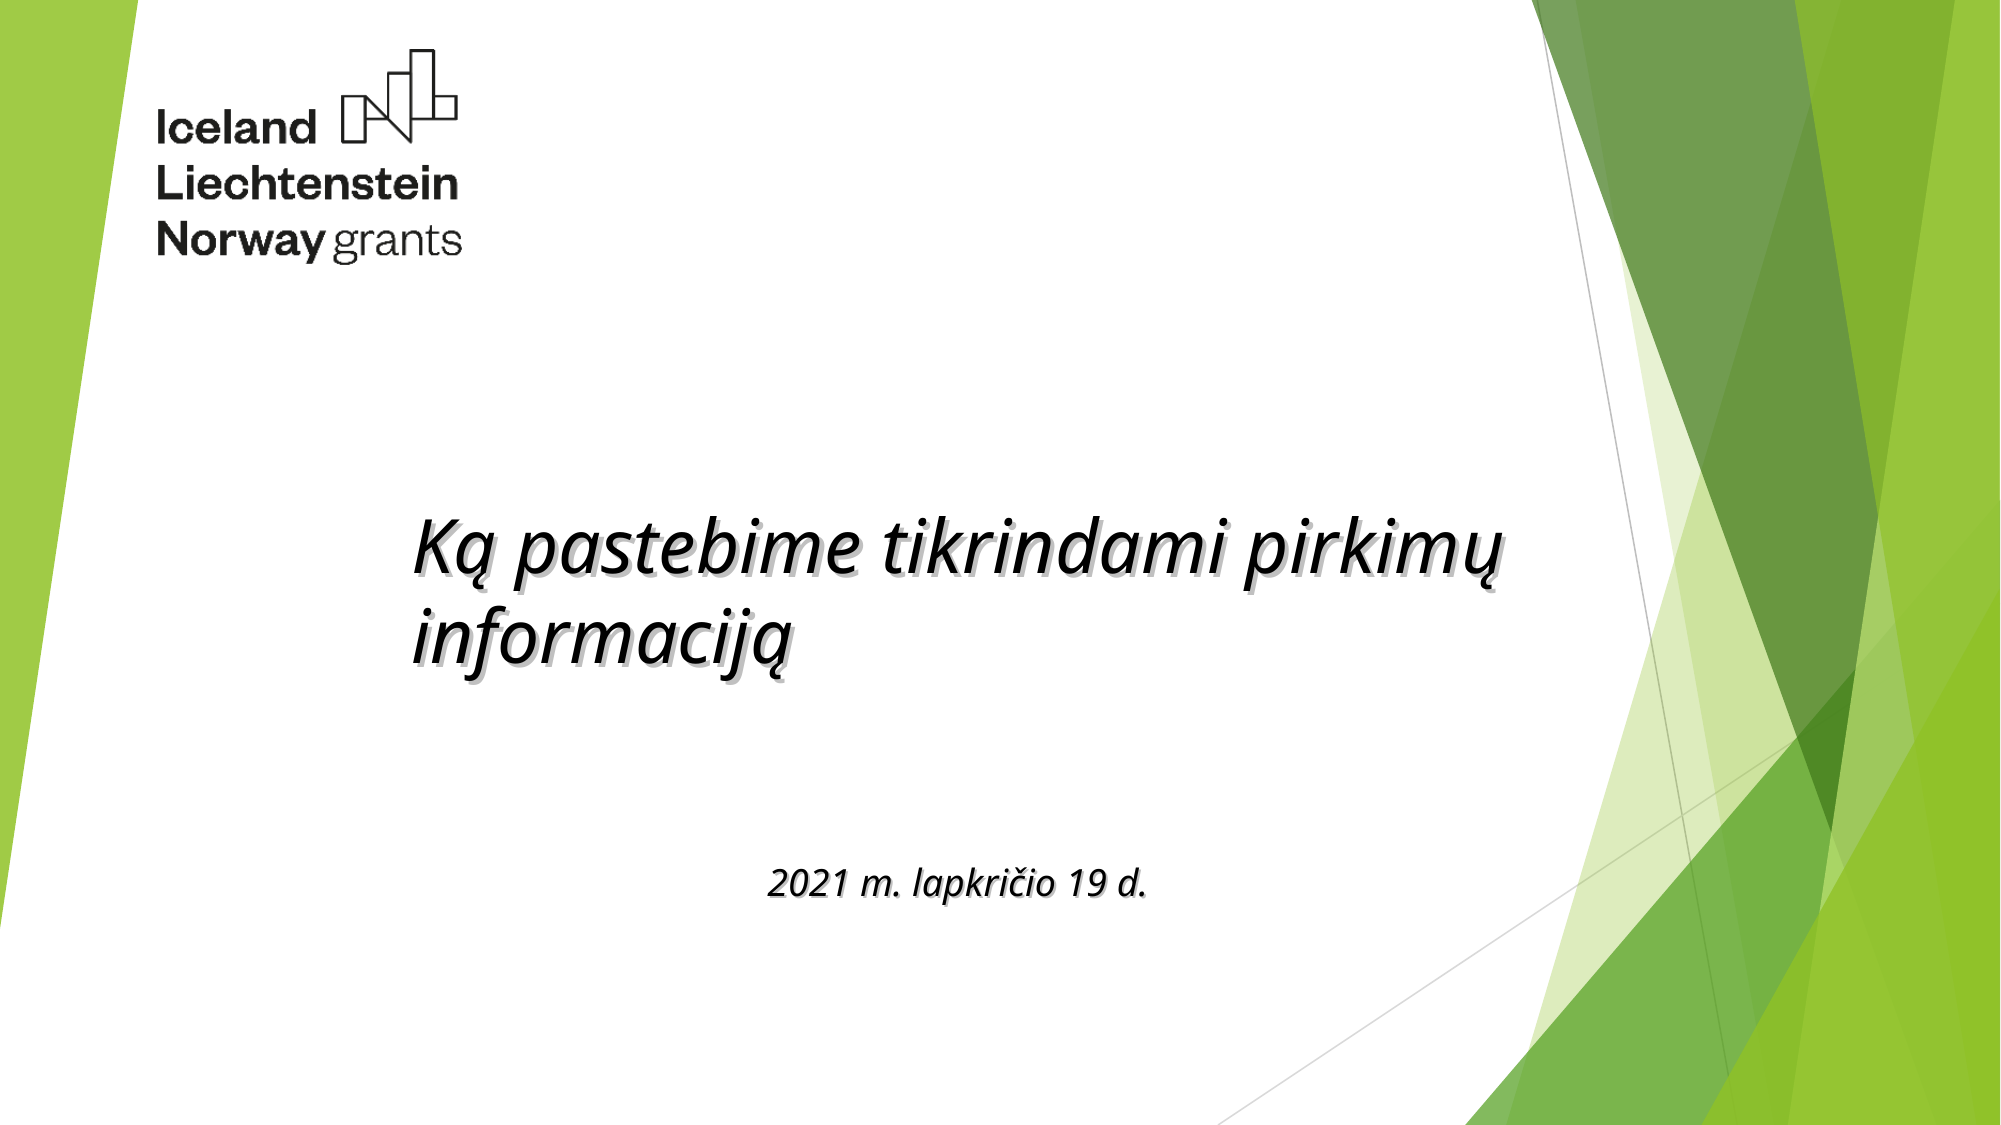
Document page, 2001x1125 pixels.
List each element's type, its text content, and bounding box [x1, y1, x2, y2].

text_box Ką pastebime tikrindami pirkimų informaciją 2021 m. lapkričio 19 d. [396, 491, 1525, 916]
picture [155, 50, 463, 266]
